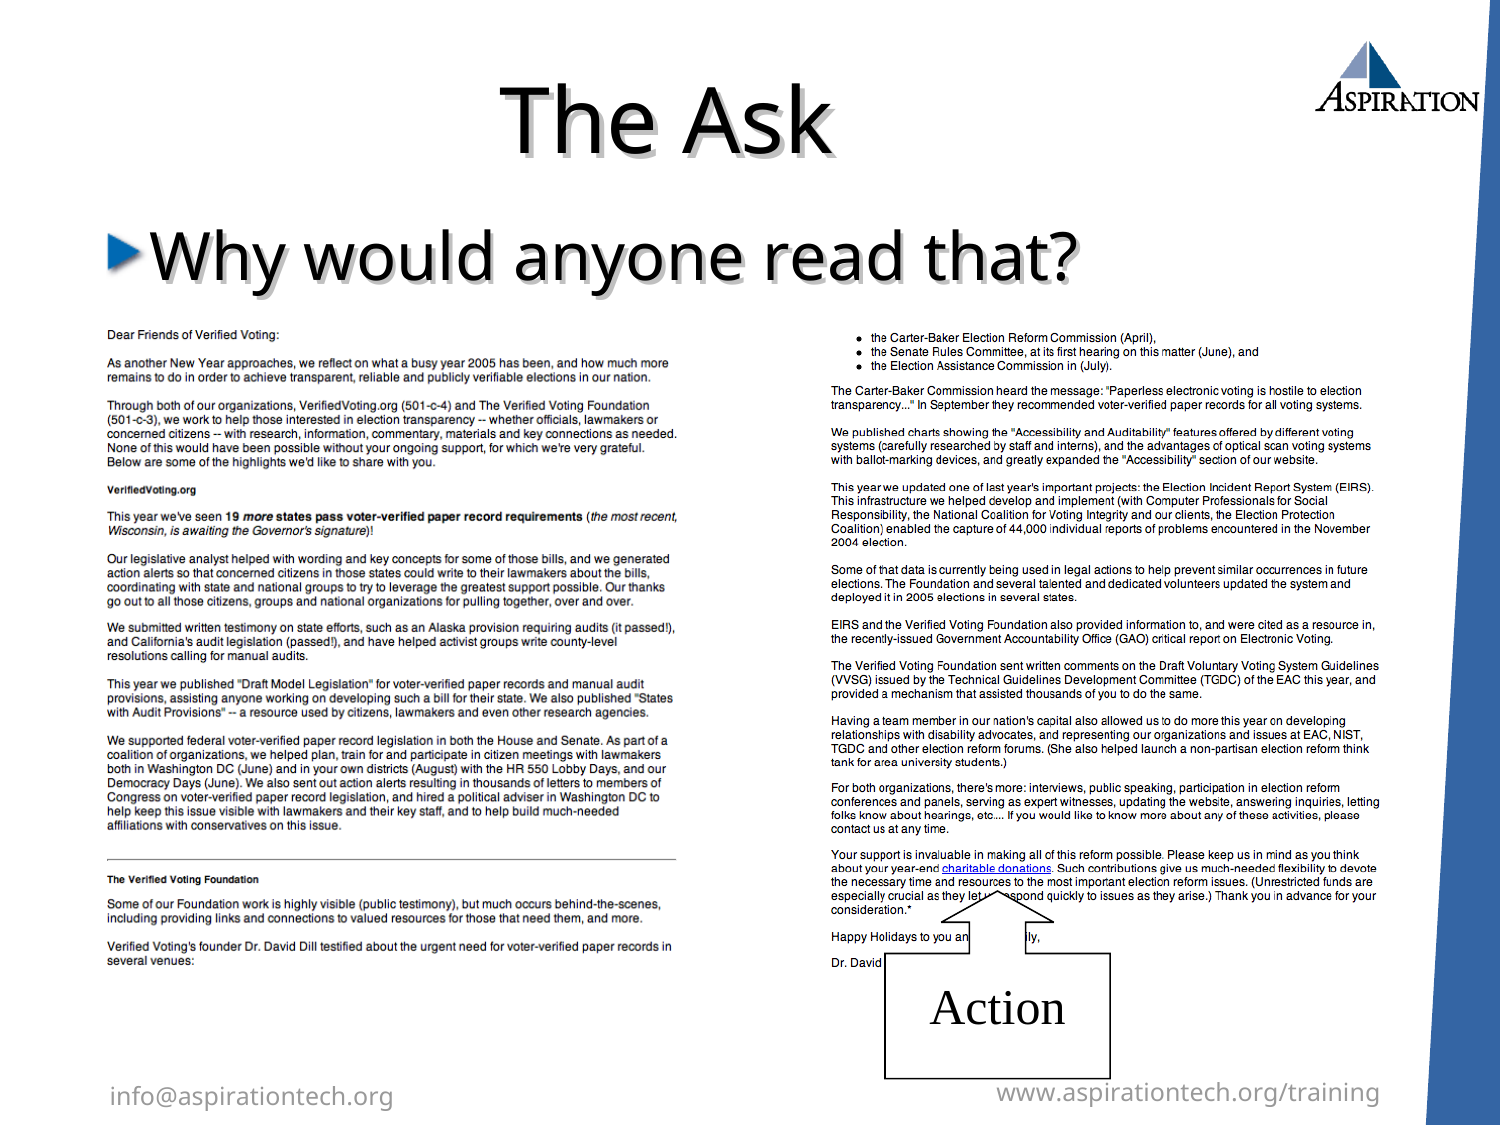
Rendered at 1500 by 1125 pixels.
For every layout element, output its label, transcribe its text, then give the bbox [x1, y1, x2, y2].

text_box Action [885, 891, 1111, 1079]
picture [827, 862, 1386, 980]
list Why would anyone read that? [49, 209, 1447, 862]
title The Ask [49, 19, 1284, 206]
picture [102, 862, 679, 980]
picture [1315, 41, 1480, 120]
